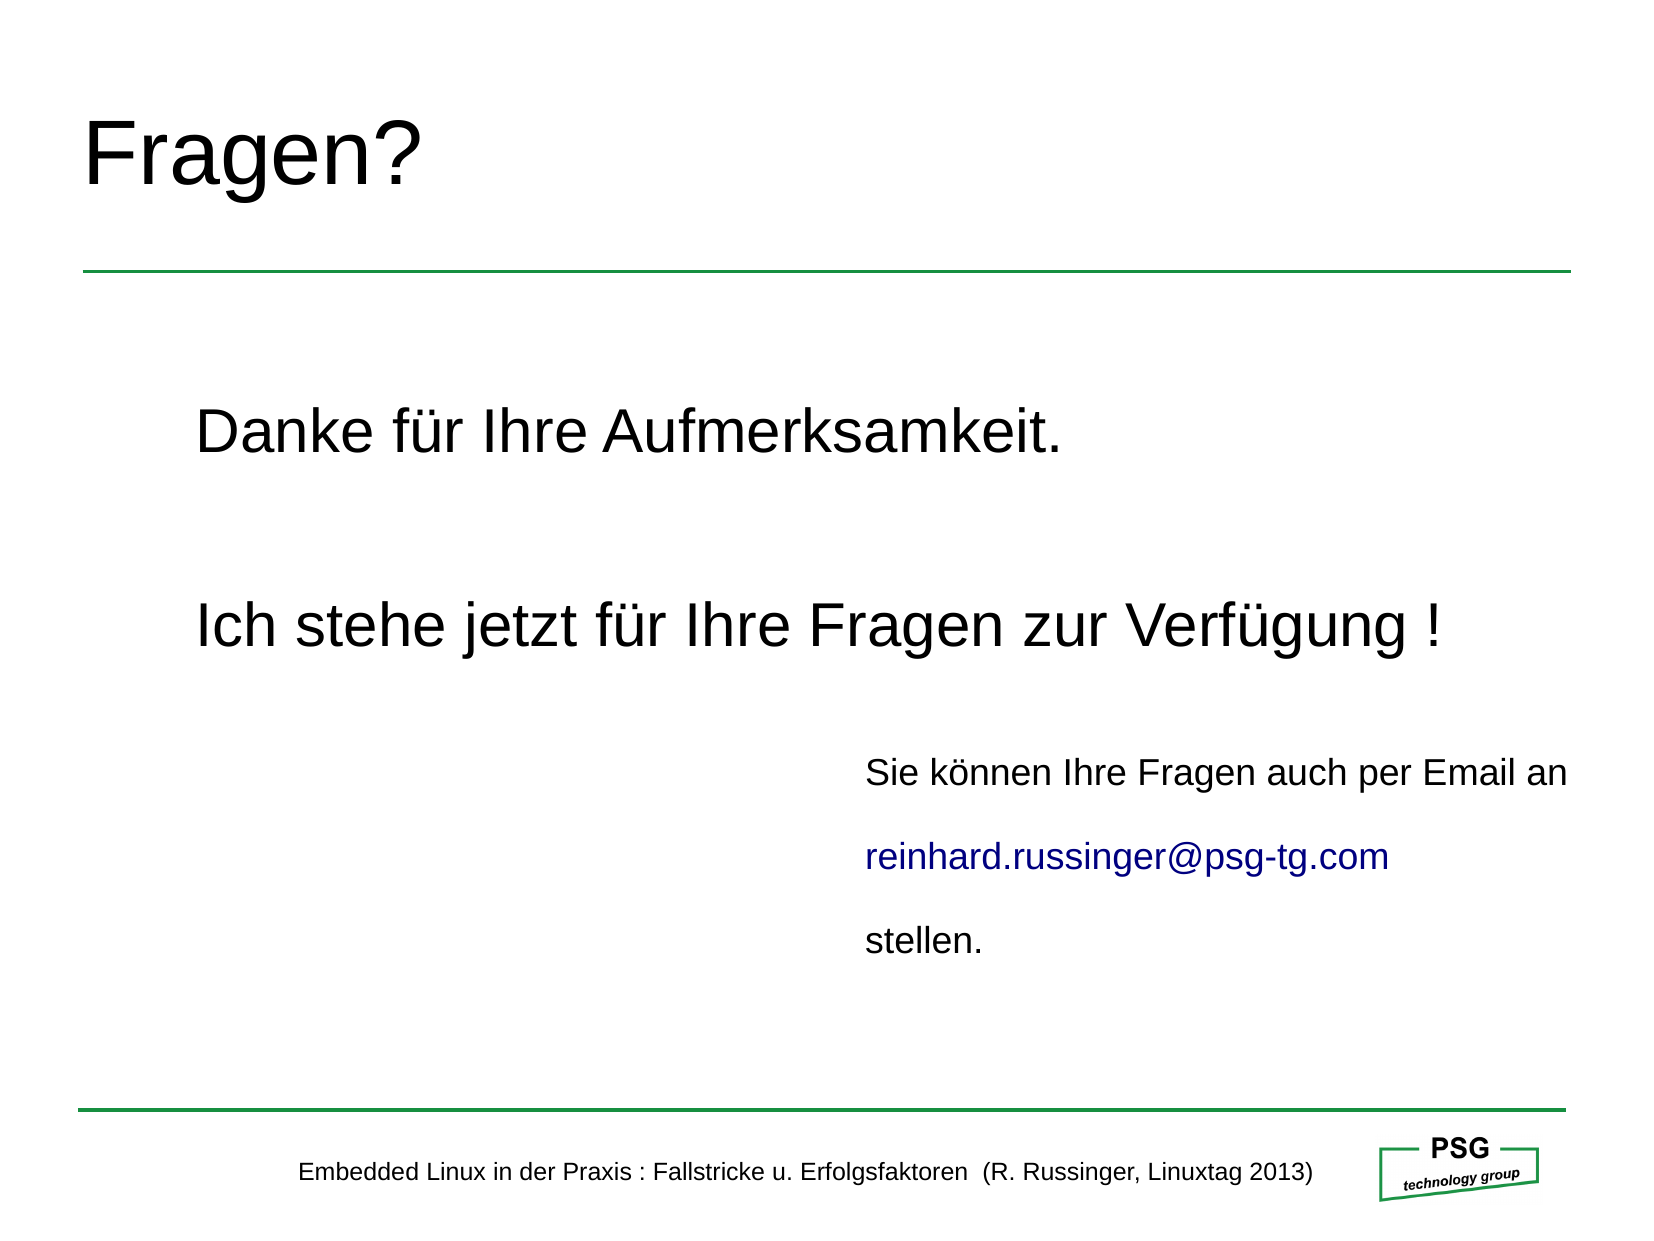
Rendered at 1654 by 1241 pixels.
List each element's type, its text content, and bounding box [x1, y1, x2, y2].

picture [1375, 1134, 1543, 1205]
text_box Sie können Ihre Fragen auch per Email an reinhard.russinger@psg-tg.com stellen. [850, 744, 1654, 1095]
title Fragen? [82, 49, 1571, 257]
list Danke für Ihre Aufmerksamkeit. Ich stehe jetzt für Ihre Fragen zur Verfügung ! [129, 396, 1512, 709]
